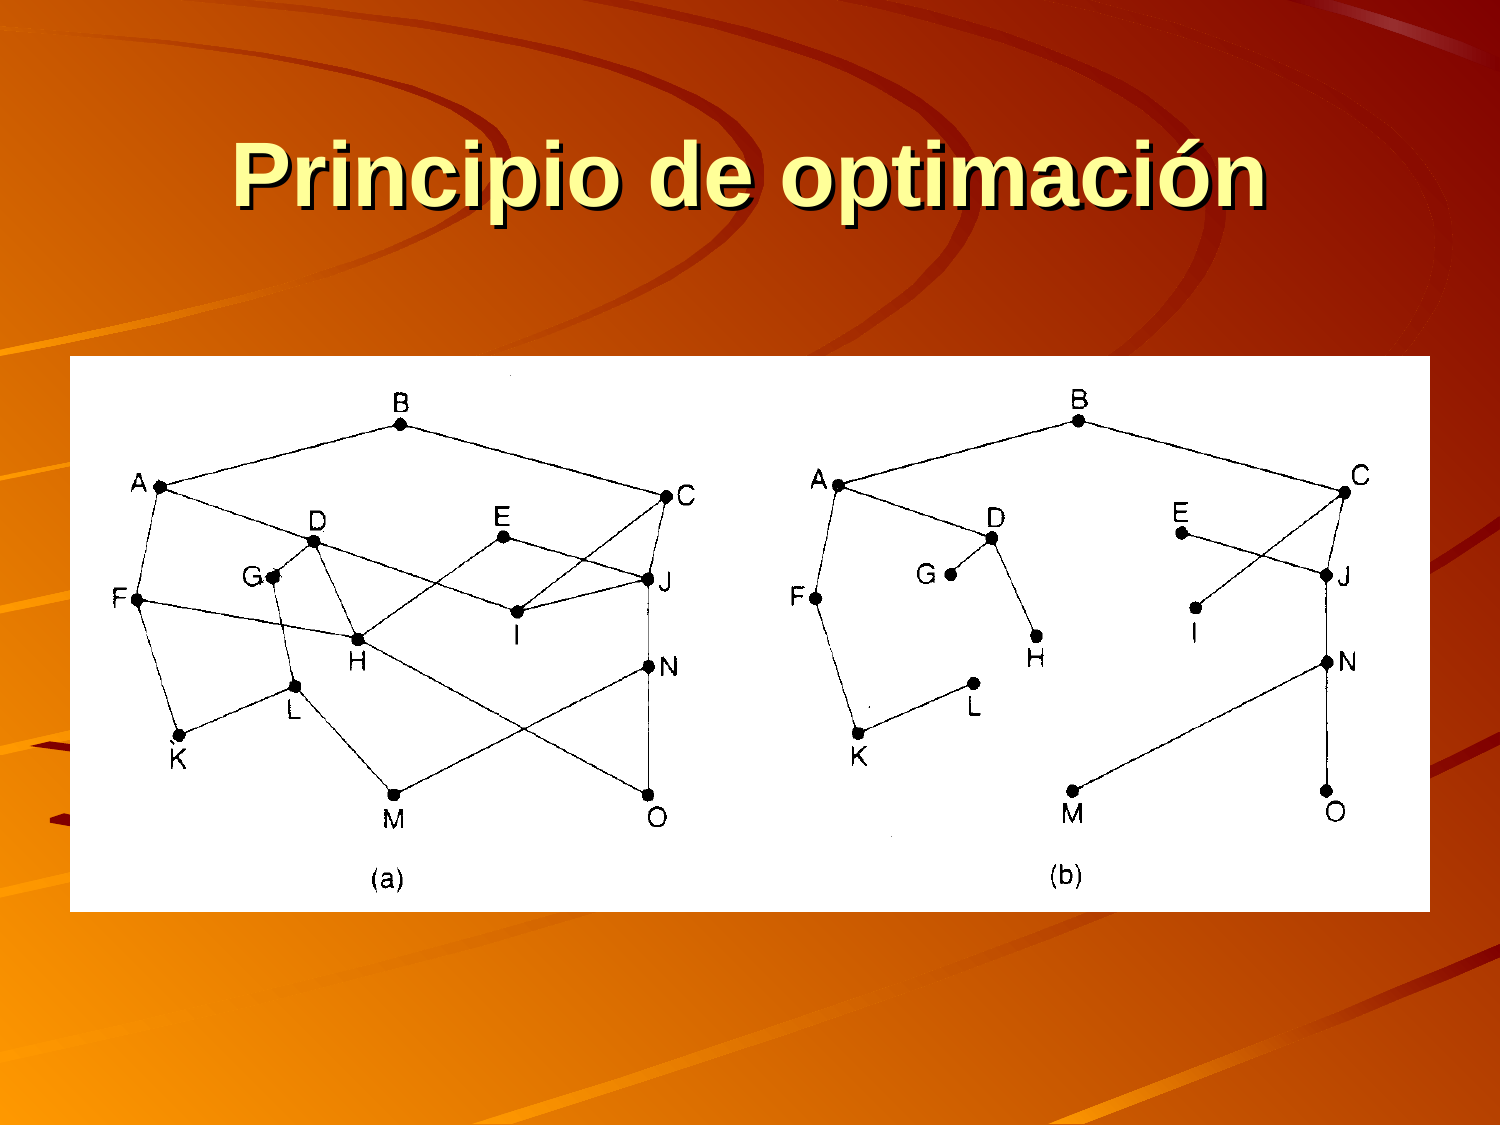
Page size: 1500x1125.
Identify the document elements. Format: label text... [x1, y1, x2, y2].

title Principio de optimación [75, 25, 1426, 233]
text_box [75, 360, 1426, 908]
